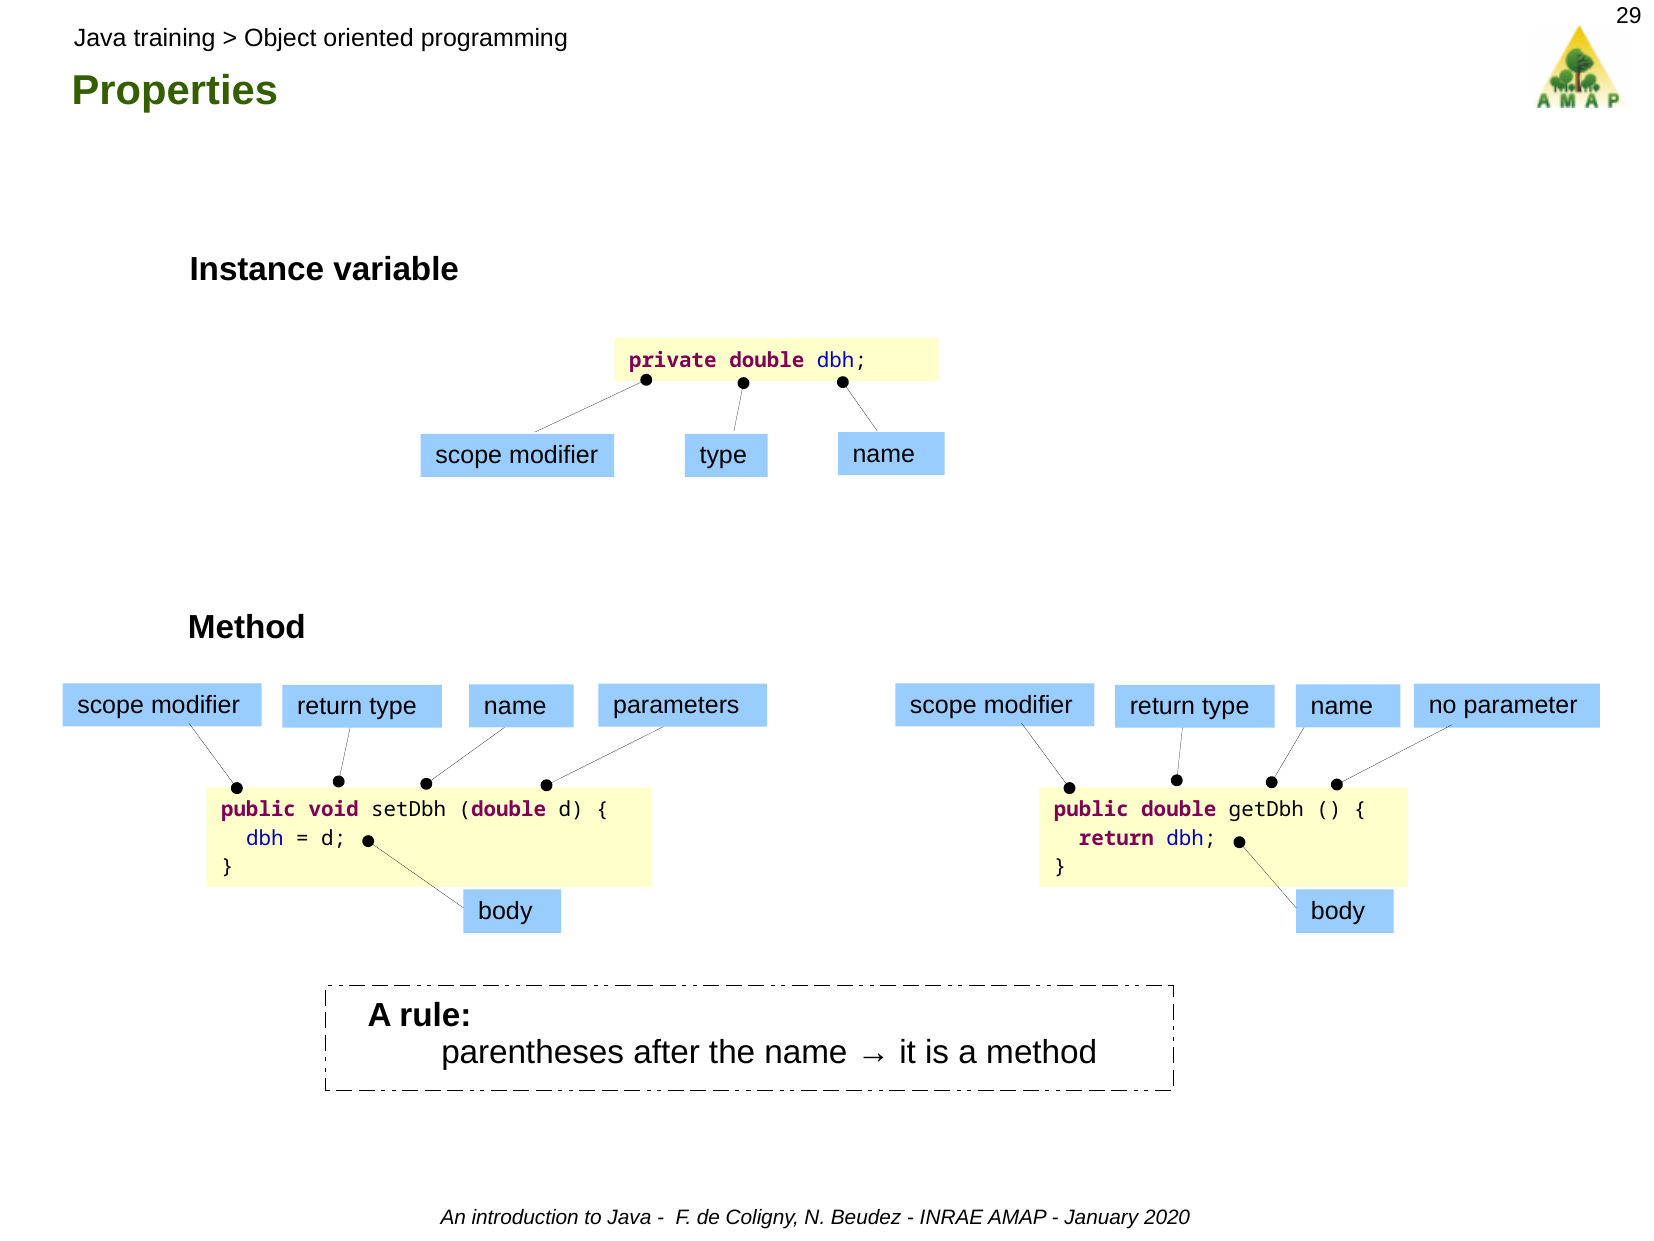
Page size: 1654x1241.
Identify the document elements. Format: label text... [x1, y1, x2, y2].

text_box public double getDbh () { return dbh; } [1039, 787, 1408, 876]
text_box name [469, 684, 574, 728]
text_box scope modifier [62, 683, 262, 727]
text_box type [684, 433, 768, 477]
text_box name [837, 432, 945, 476]
text_box body [463, 889, 562, 934]
picture [1533, 25, 1627, 108]
text_box private double dbh; [614, 337, 939, 378]
text_box Method [173, 601, 587, 675]
text_box return type [282, 684, 442, 728]
text_box Instance variable [174, 243, 677, 317]
text_box parameters [598, 683, 768, 727]
text_box A rule: parentheses after the name → it is a method [352, 989, 1265, 1080]
text_box scope modifier [420, 433, 615, 477]
text_box return type [1115, 684, 1275, 728]
text_box body [1296, 889, 1394, 934]
text_box Java training > Object oriented programming [59, 16, 1004, 60]
text_box name [1295, 684, 1401, 728]
text_box scope modifier [895, 683, 1095, 727]
text_box public void setDbh (double d) { dbh = d; } [206, 787, 653, 876]
text_box Properties [56, 59, 1120, 121]
text_box no parameter [1413, 683, 1600, 728]
